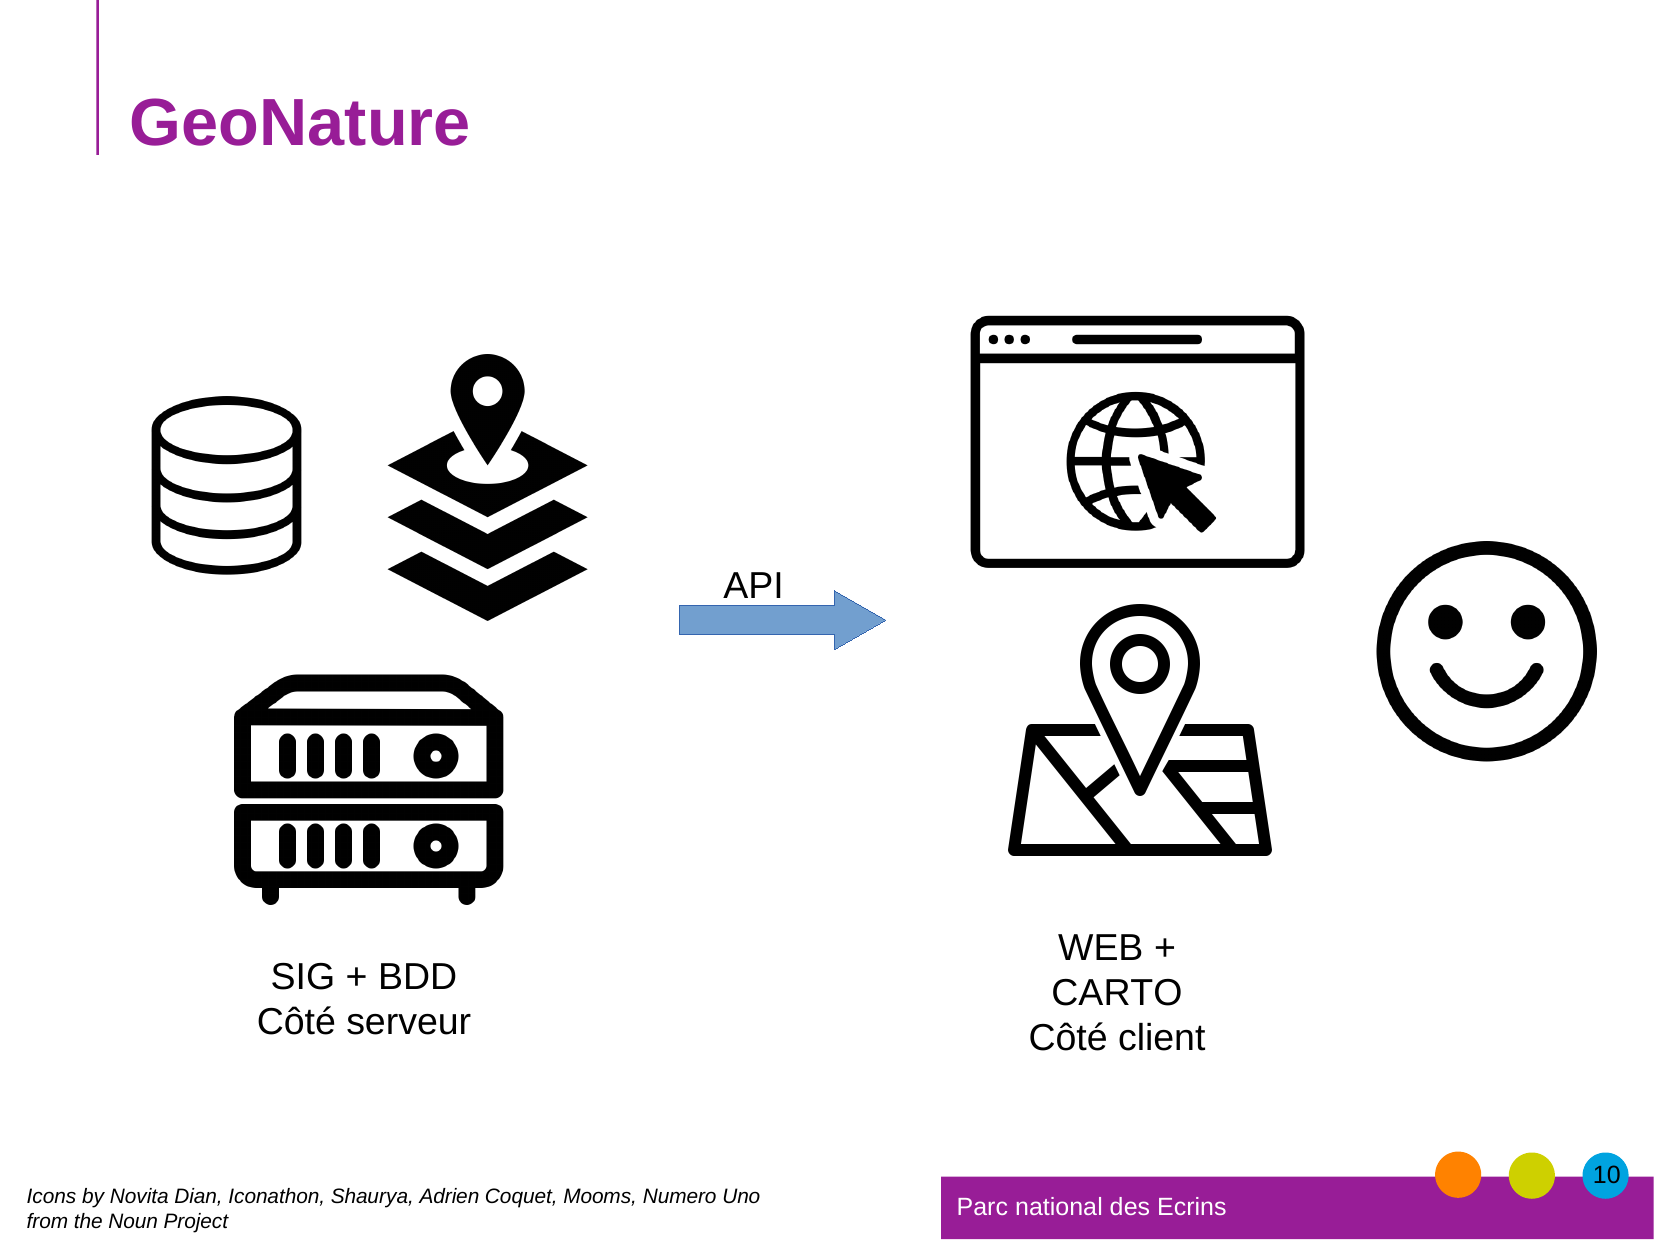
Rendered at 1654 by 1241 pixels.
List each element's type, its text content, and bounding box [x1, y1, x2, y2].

text_box API [708, 553, 799, 614]
picture [354, 354, 621, 621]
text_box WEB + CARTO Côté client [1013, 915, 1303, 1081]
picture [941, 277, 1323, 879]
title GeoNature [129, 11, 1619, 160]
picture [118, 381, 325, 591]
text_box SIG + BDD Côté serveur [242, 944, 512, 1060]
picture [1358, 541, 1615, 798]
text_box [679, 590, 886, 650]
picture [205, 652, 532, 916]
text_box Icons by Novita Dian, Iconathon, Shaurya, Adrien Coquet, Mooms, Numero Uno from the Noun Project [11, 1175, 782, 1241]
